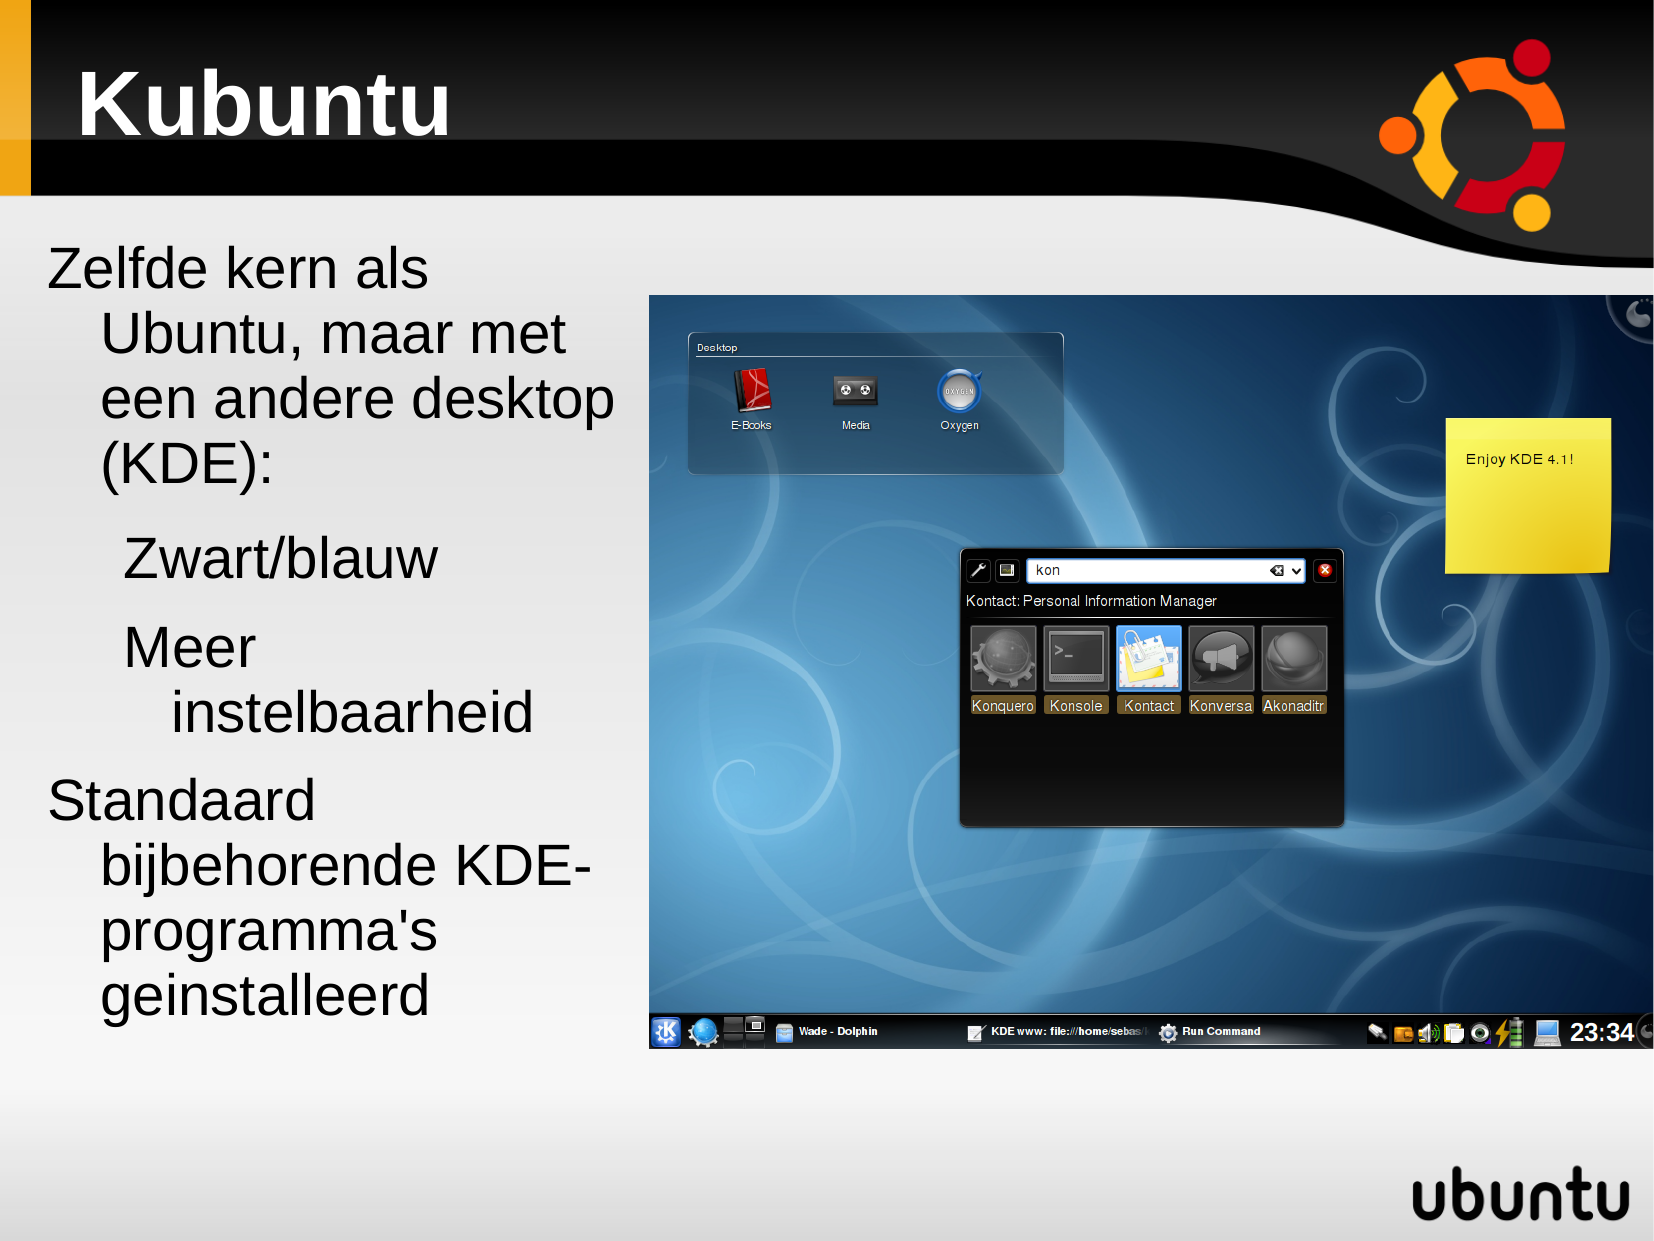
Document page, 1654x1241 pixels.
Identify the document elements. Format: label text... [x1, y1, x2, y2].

picture [0, 0, 1654, 1241]
list Zelfde kern als Ubuntu, maar met een andere desktop (KDE): Zwart/blauw Meer instelbaarheid Standaard bijbehorende KDE-programma's geinstalleerd [29, 236, 621, 1123]
title Kubuntu [76, 7, 1565, 200]
